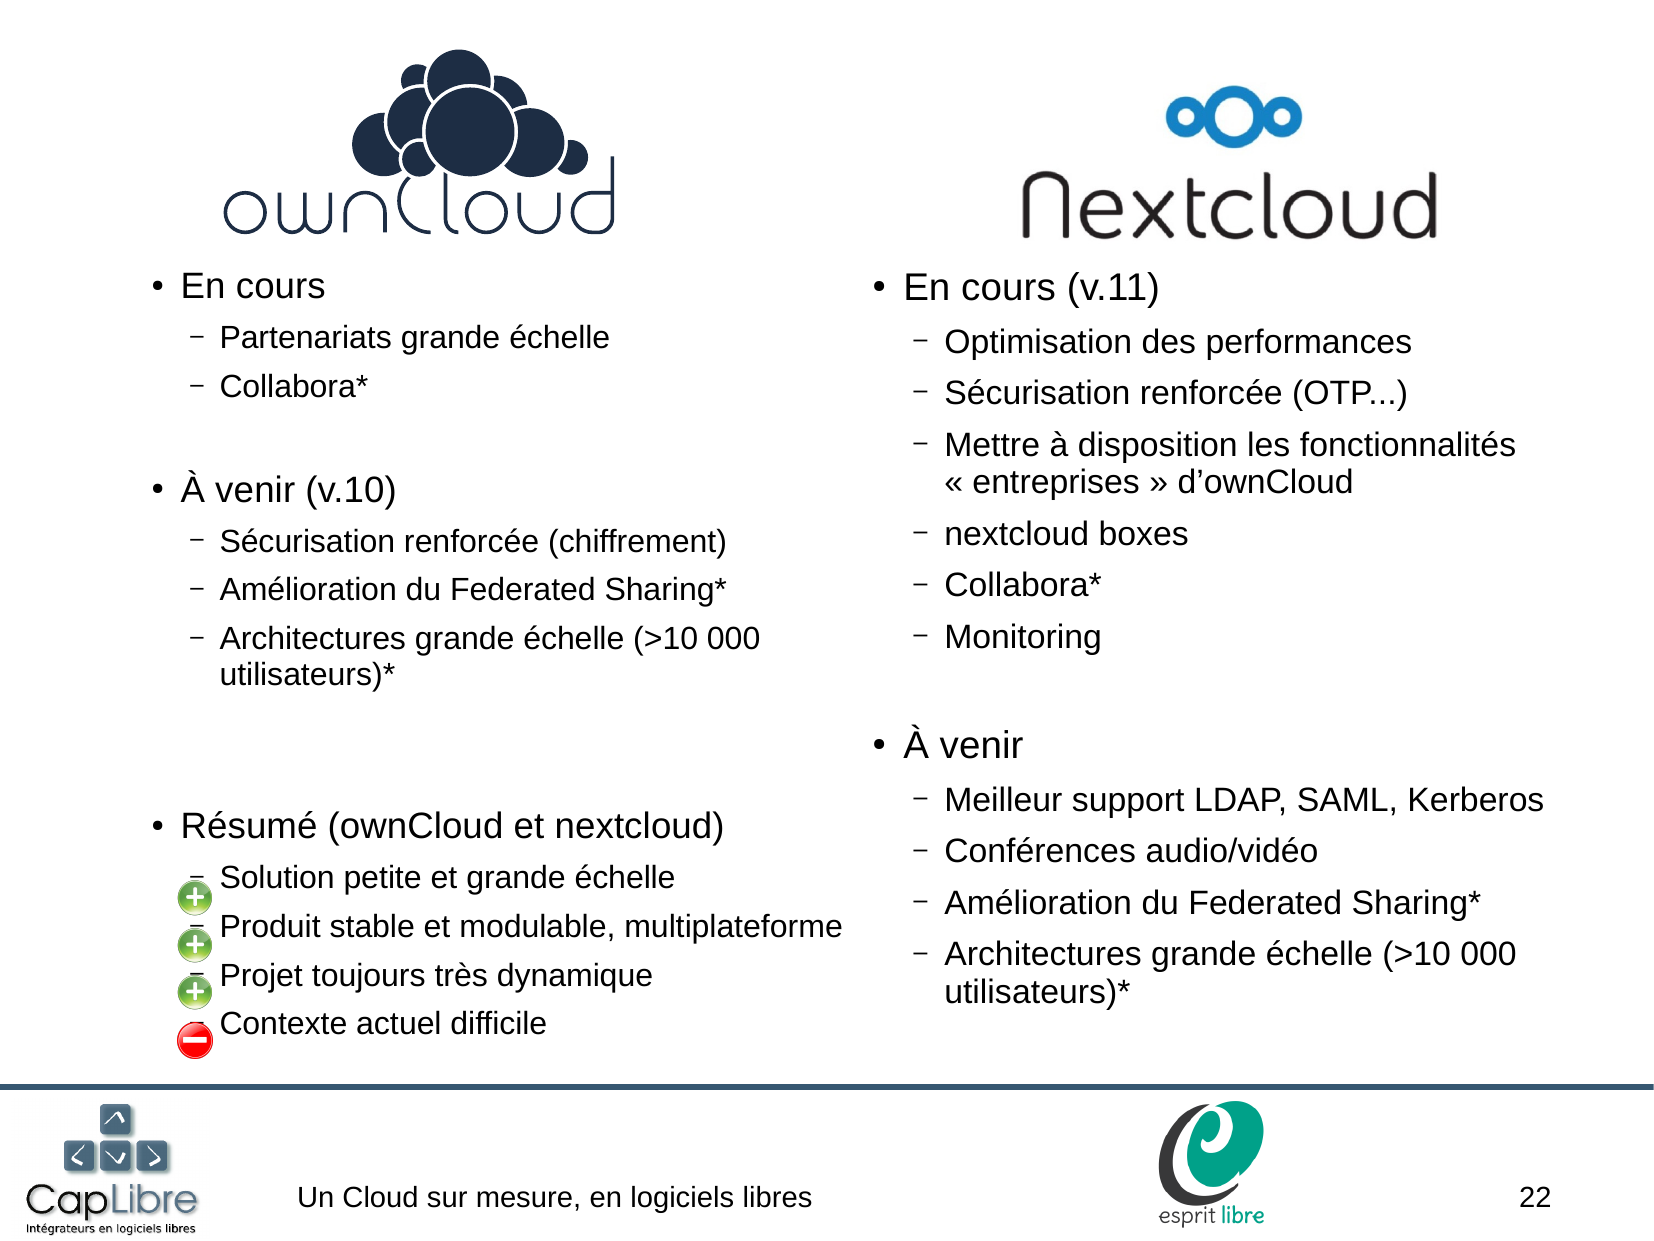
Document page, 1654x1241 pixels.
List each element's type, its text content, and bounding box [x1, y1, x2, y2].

picture [177, 974, 213, 1010]
picture [223, 49, 615, 235]
picture [11, 1098, 210, 1239]
picture [177, 927, 213, 963]
picture [177, 1022, 213, 1059]
list En cours Partenariats grande échelle Collabora* À venir (v.10) Sécurisation renforcée (chiffrement) Amélioration du Federated Sharing* Architectures grande échelle (>10 000 utilisateurs)* Résumé (ownCloud et nextcloud) Solution petite et grande échelle Produit stable et modulable, multiplateforme Projet toujours très dynamique Contexte actuel difficile [141, 265, 863, 1063]
picture [177, 879, 213, 916]
picture [1145, 1098, 1276, 1229]
list En cours (v.11) Optimisation des performances Sécurisation renforcée (OTP...) Mettre à disposition les fonctionnalités « entreprises » d’ownCloud nextcloud boxes Collabora* Monitoring À venir Meilleur support LDAP, SAML, Kerberos Conférences audio/vidéo Amélioration du Federated Sharing* Architectures grande échelle (>10 000 utilisateurs)* [862, 265, 1583, 1016]
picture [986, 58, 1483, 265]
